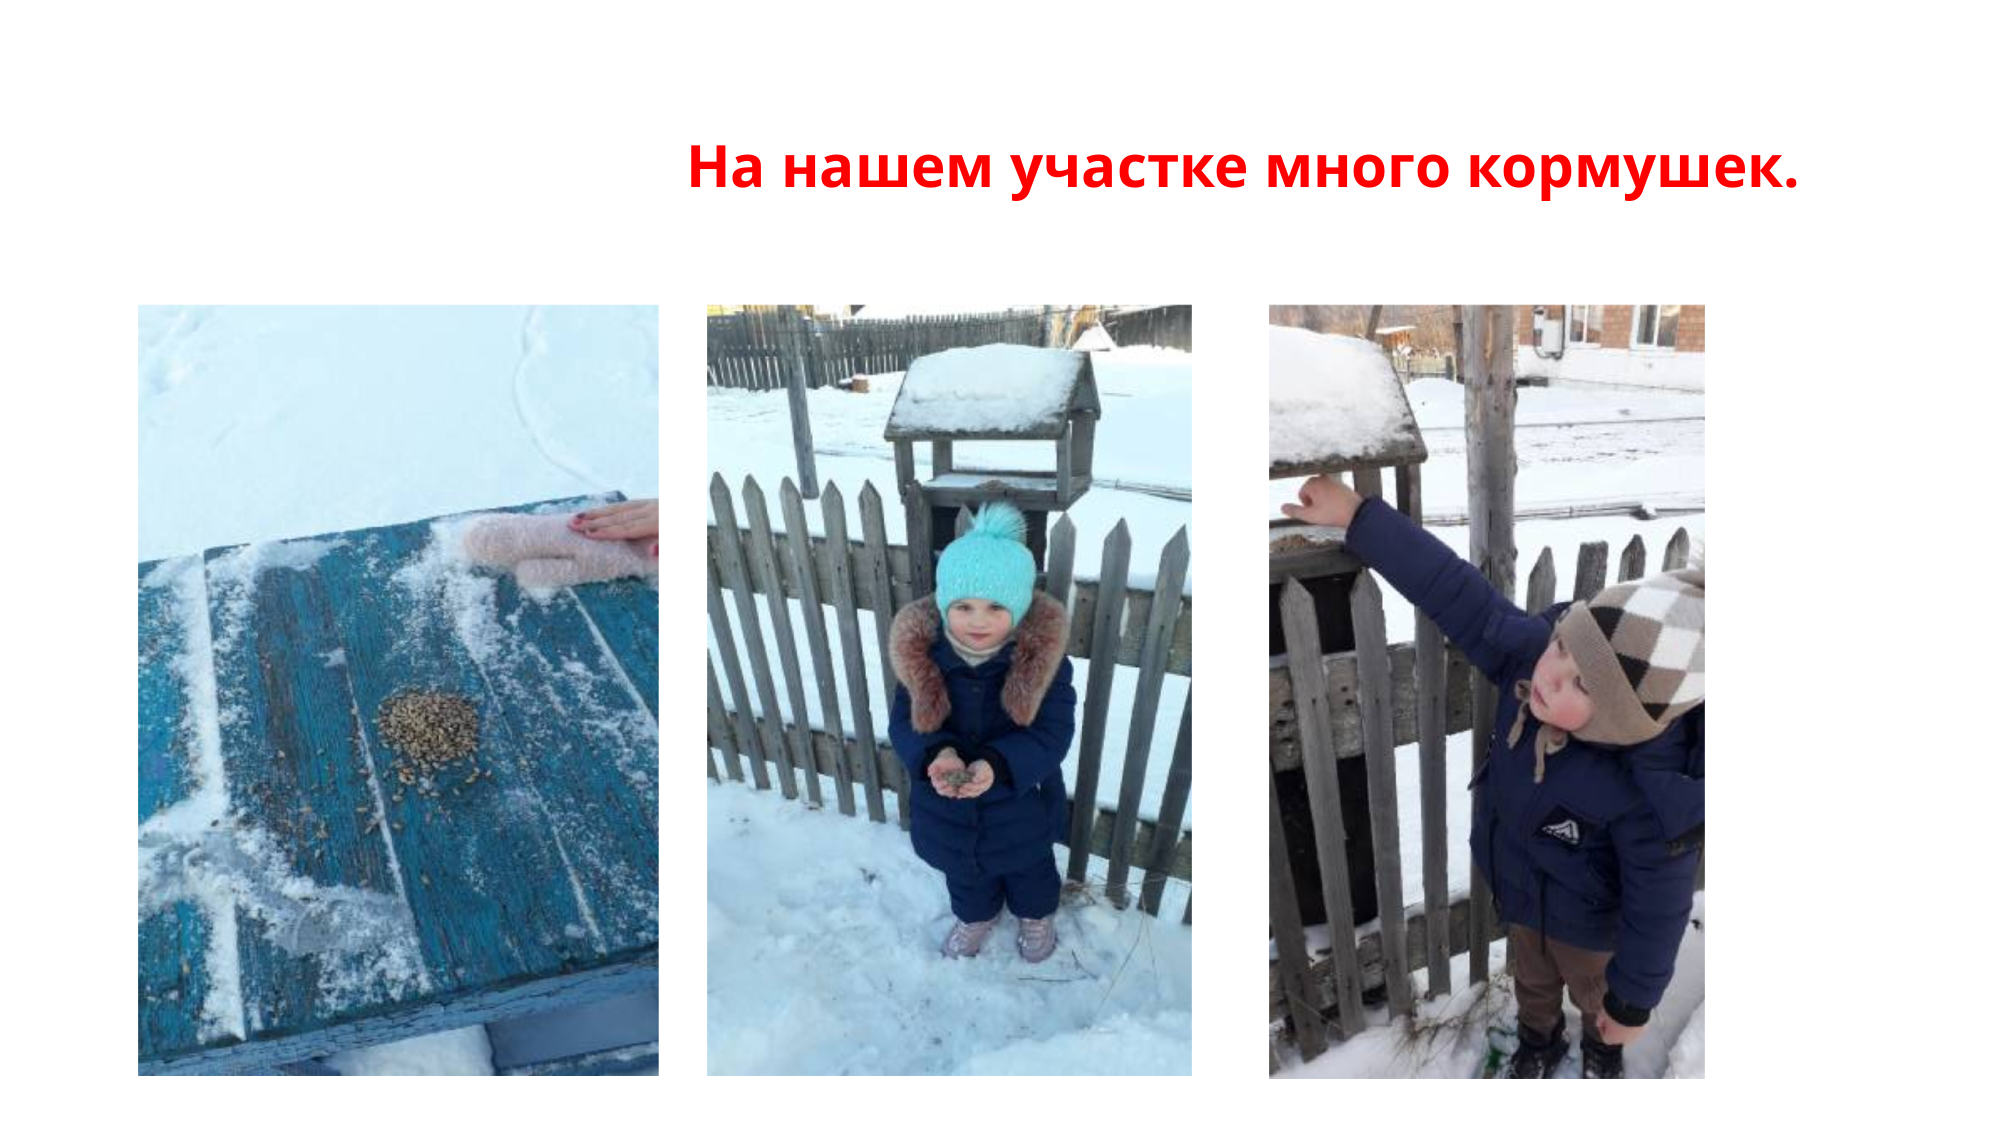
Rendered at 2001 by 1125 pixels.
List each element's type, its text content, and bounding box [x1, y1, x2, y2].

picture [706, 304, 1192, 1076]
title На нашем участке много кормушек. [137, 59, 1863, 278]
picture [1268, 304, 1705, 1079]
picture [137, 304, 659, 1076]
